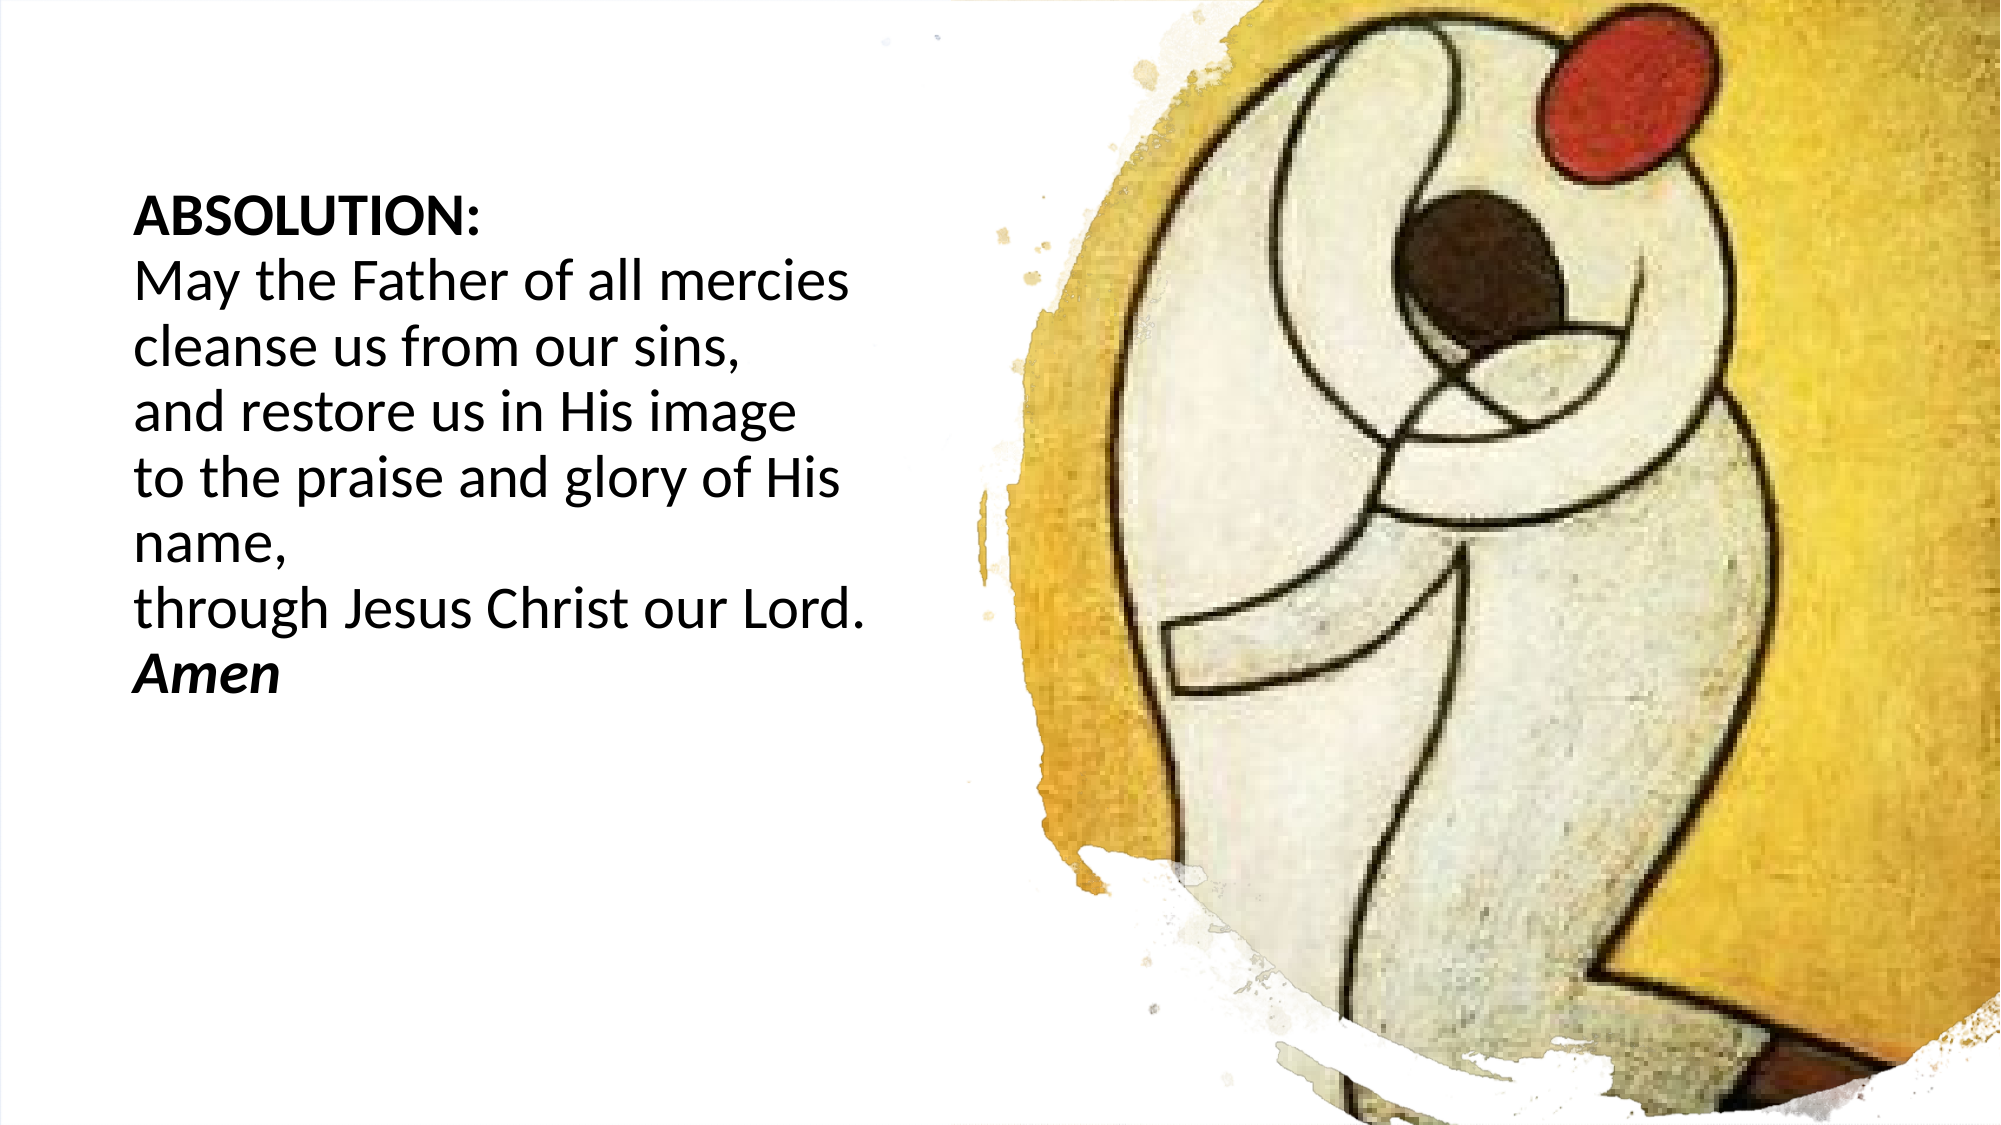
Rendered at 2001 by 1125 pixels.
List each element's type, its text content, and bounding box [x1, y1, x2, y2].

picture [0, 0, 2000, 1125]
list ABSOLUTION: May the Father of all mercies cleanse us from our sins, and restore us in His image to the praise and glory of His name, through Jesus Christ our Lord. Amen [118, 164, 892, 786]
